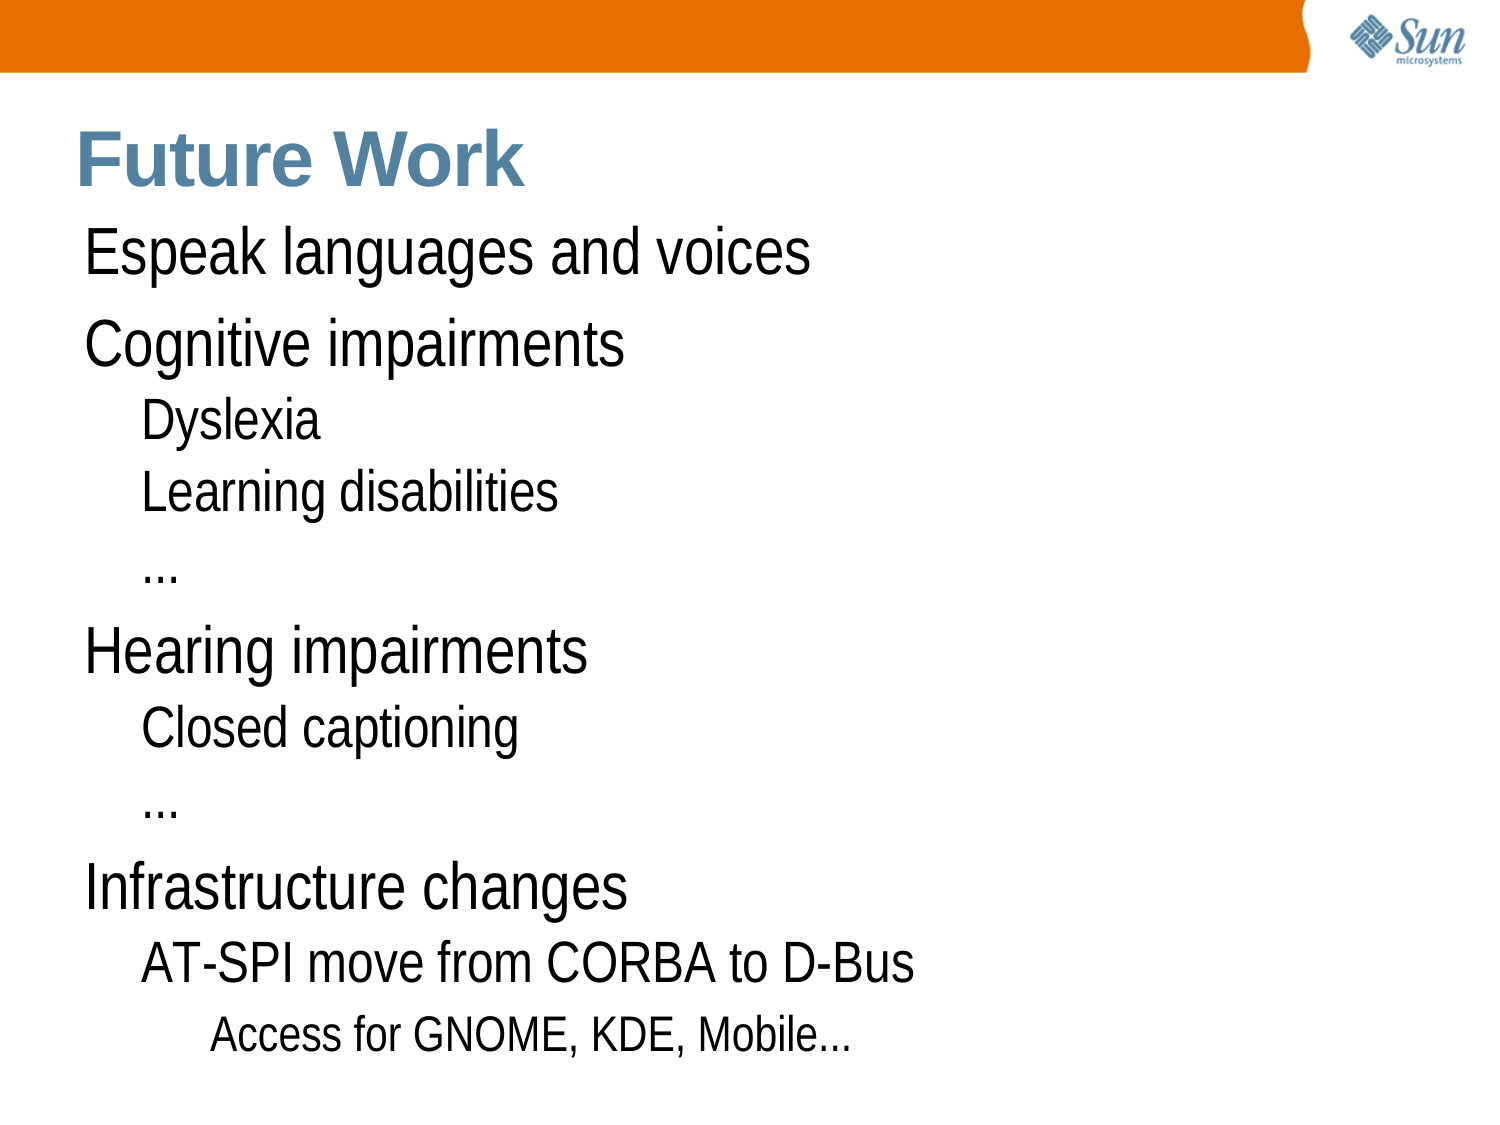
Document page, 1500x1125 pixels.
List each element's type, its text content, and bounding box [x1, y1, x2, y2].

list Espeak languages and voices Cognitive impairments Dyslexia Learning disabilities ... Hearing impairments Closed captioning ... Infrastructure changes AT-SPI move from CORBA to D-Bus Access for GNOME, KDE, Mobile... [64, 221, 1402, 1082]
picture [0, 0, 1500, 75]
title Future Work [75, 122, 1438, 228]
